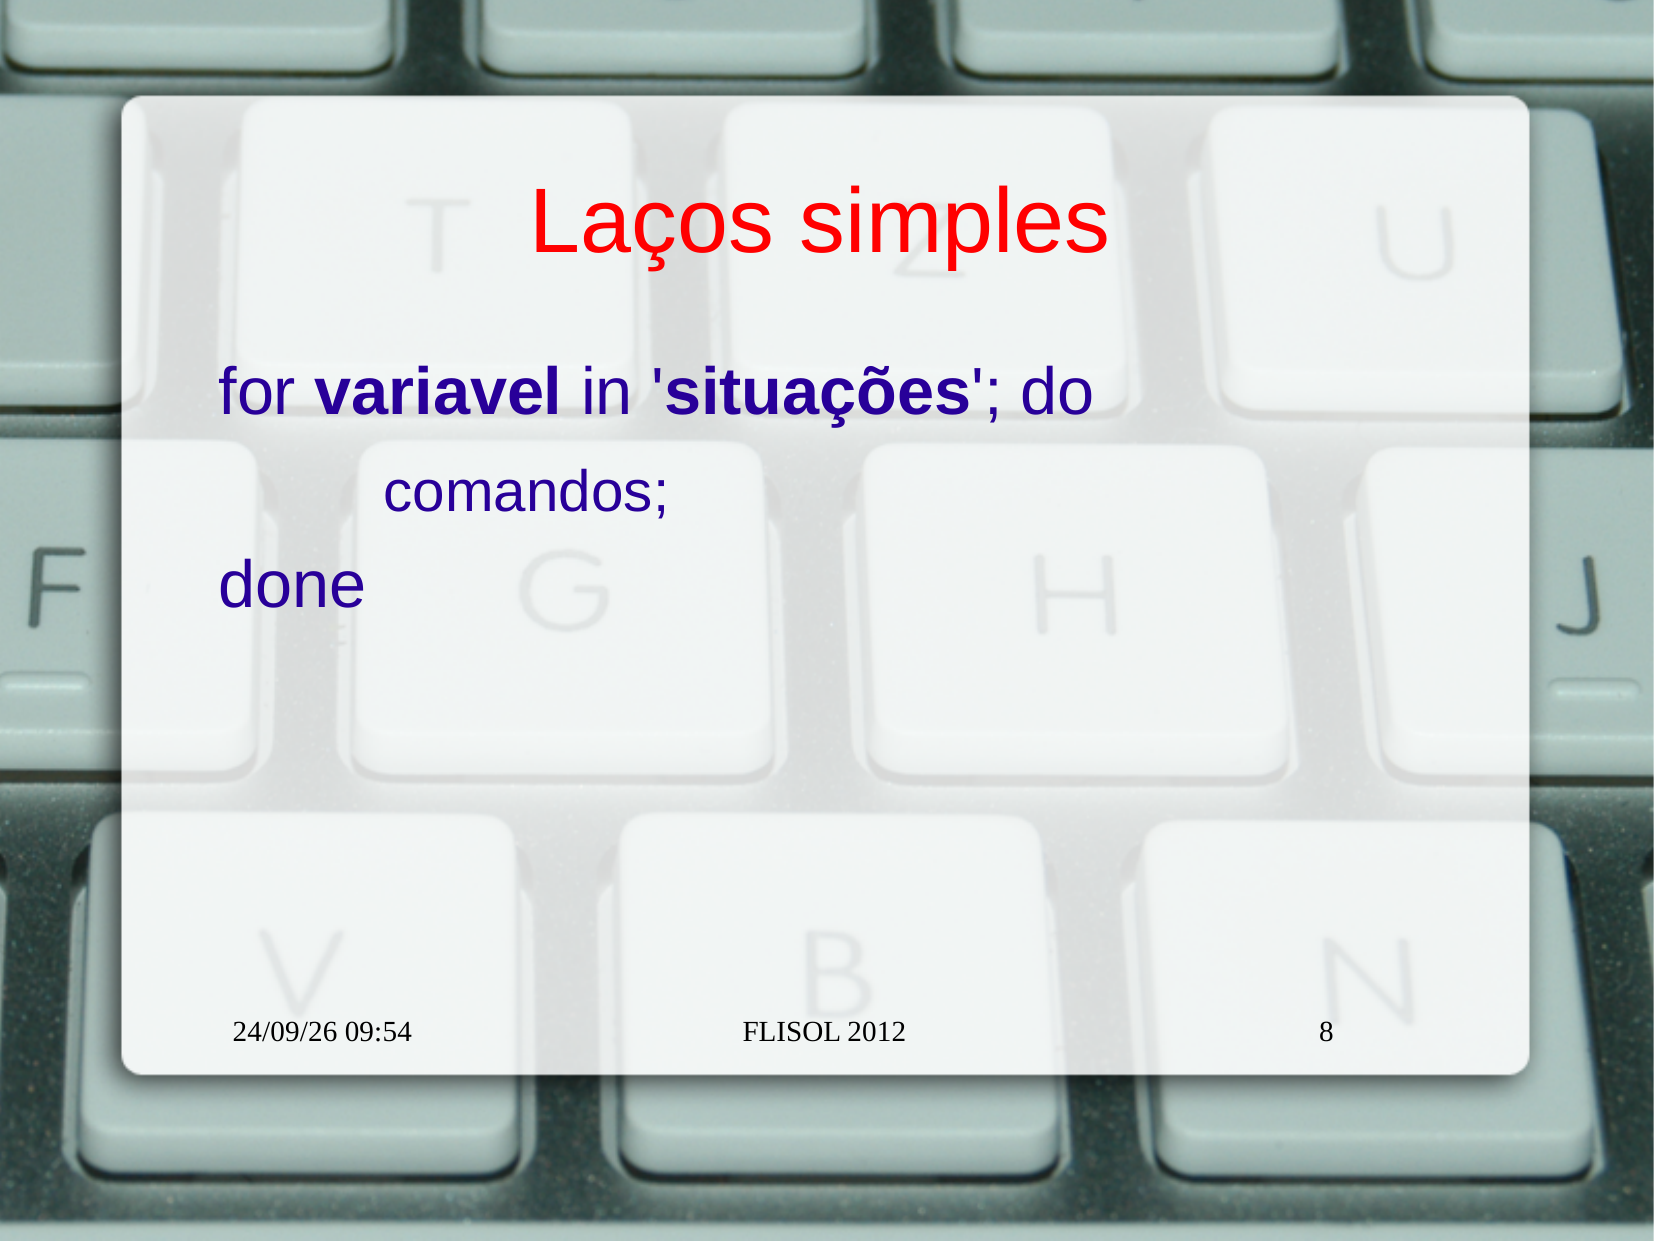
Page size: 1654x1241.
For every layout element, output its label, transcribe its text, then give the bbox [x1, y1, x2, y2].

picture [0, 0, 1654, 1241]
title Laços simples [135, 117, 1506, 325]
list for variavel in 'situações'; do comandos; done [147, 354, 1506, 922]
